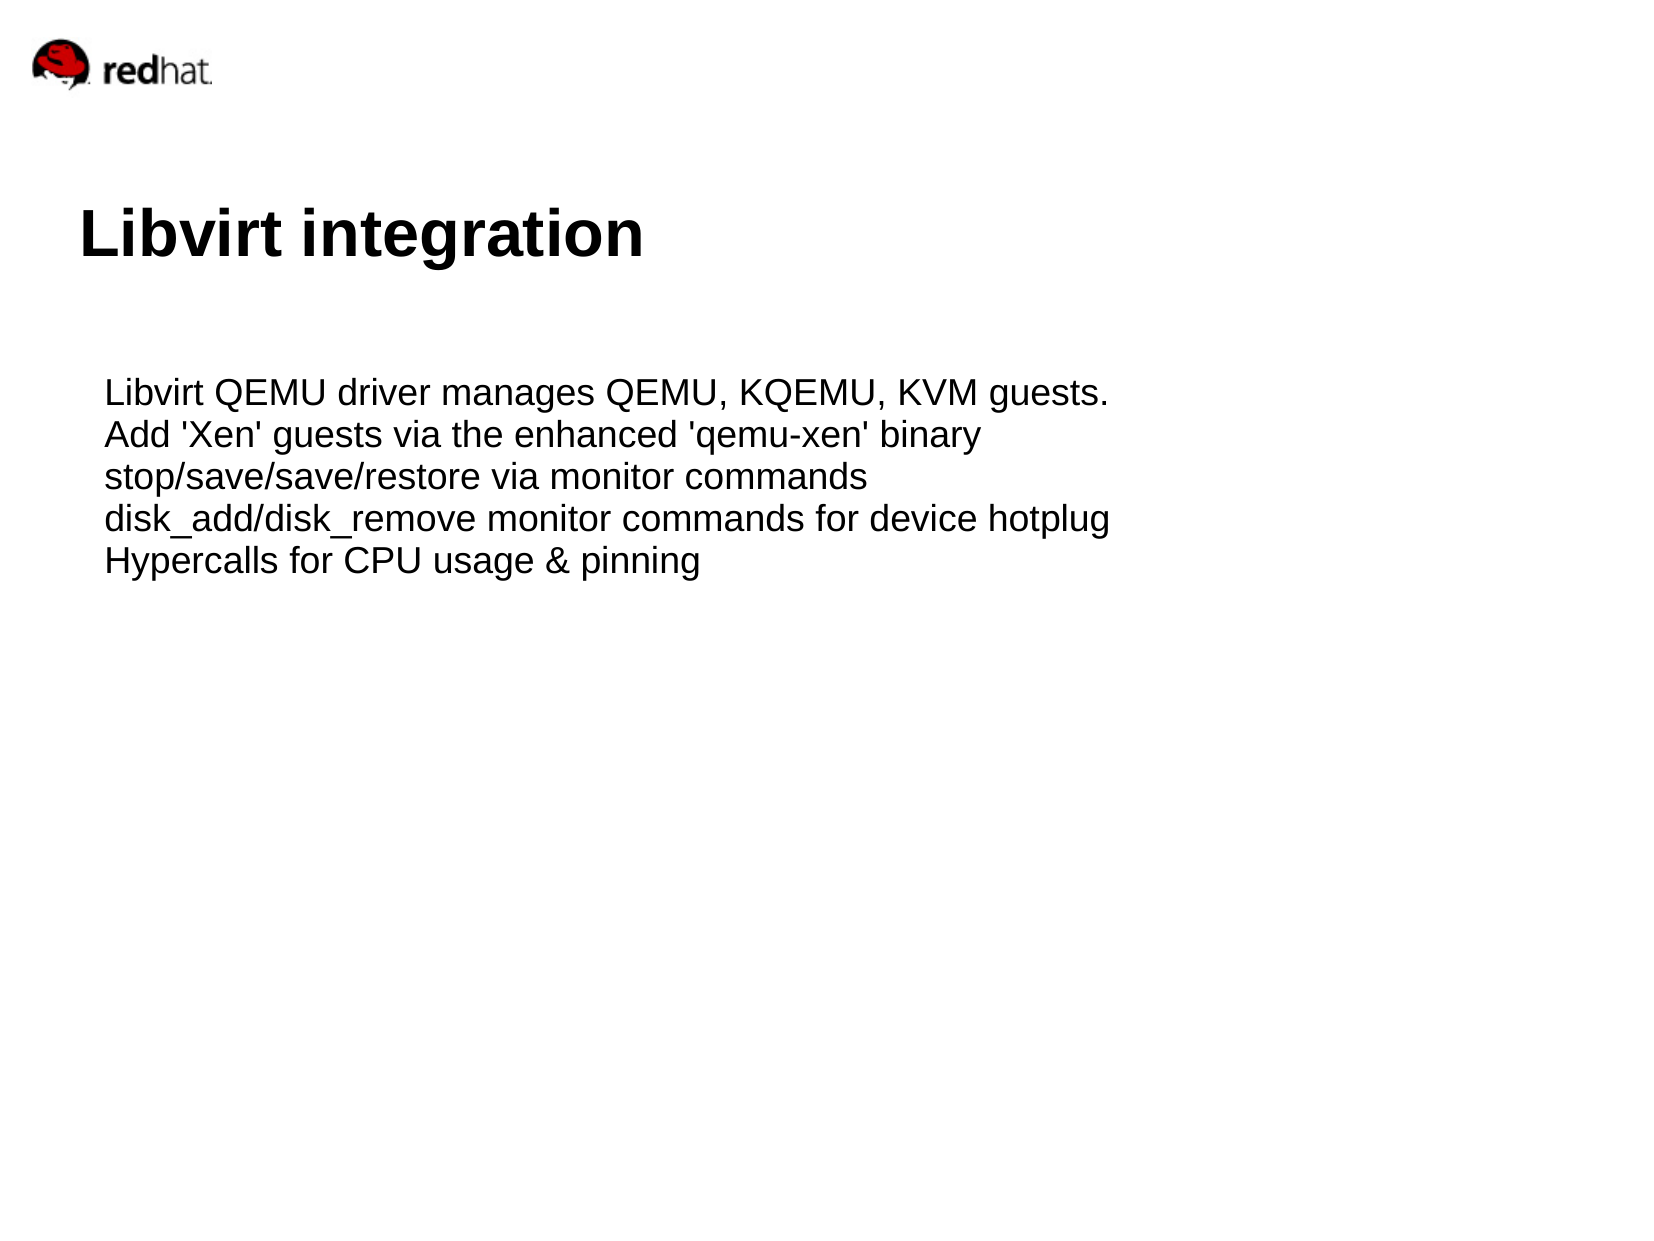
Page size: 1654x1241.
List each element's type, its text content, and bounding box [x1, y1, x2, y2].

list Libvirt QEMU driver manages QEMU, KQEMU, KVM guests. Add 'Xen' guests via the enhanced 'qemu-xen' binary stop/save/save/restore via monitor commands disk_add/disk_remove monitor commands for device hotplug Hypercalls for CPU usage & pinning [104, 329, 1510, 1062]
picture [31, 37, 212, 98]
title Libvirt integration [79, 159, 1485, 308]
